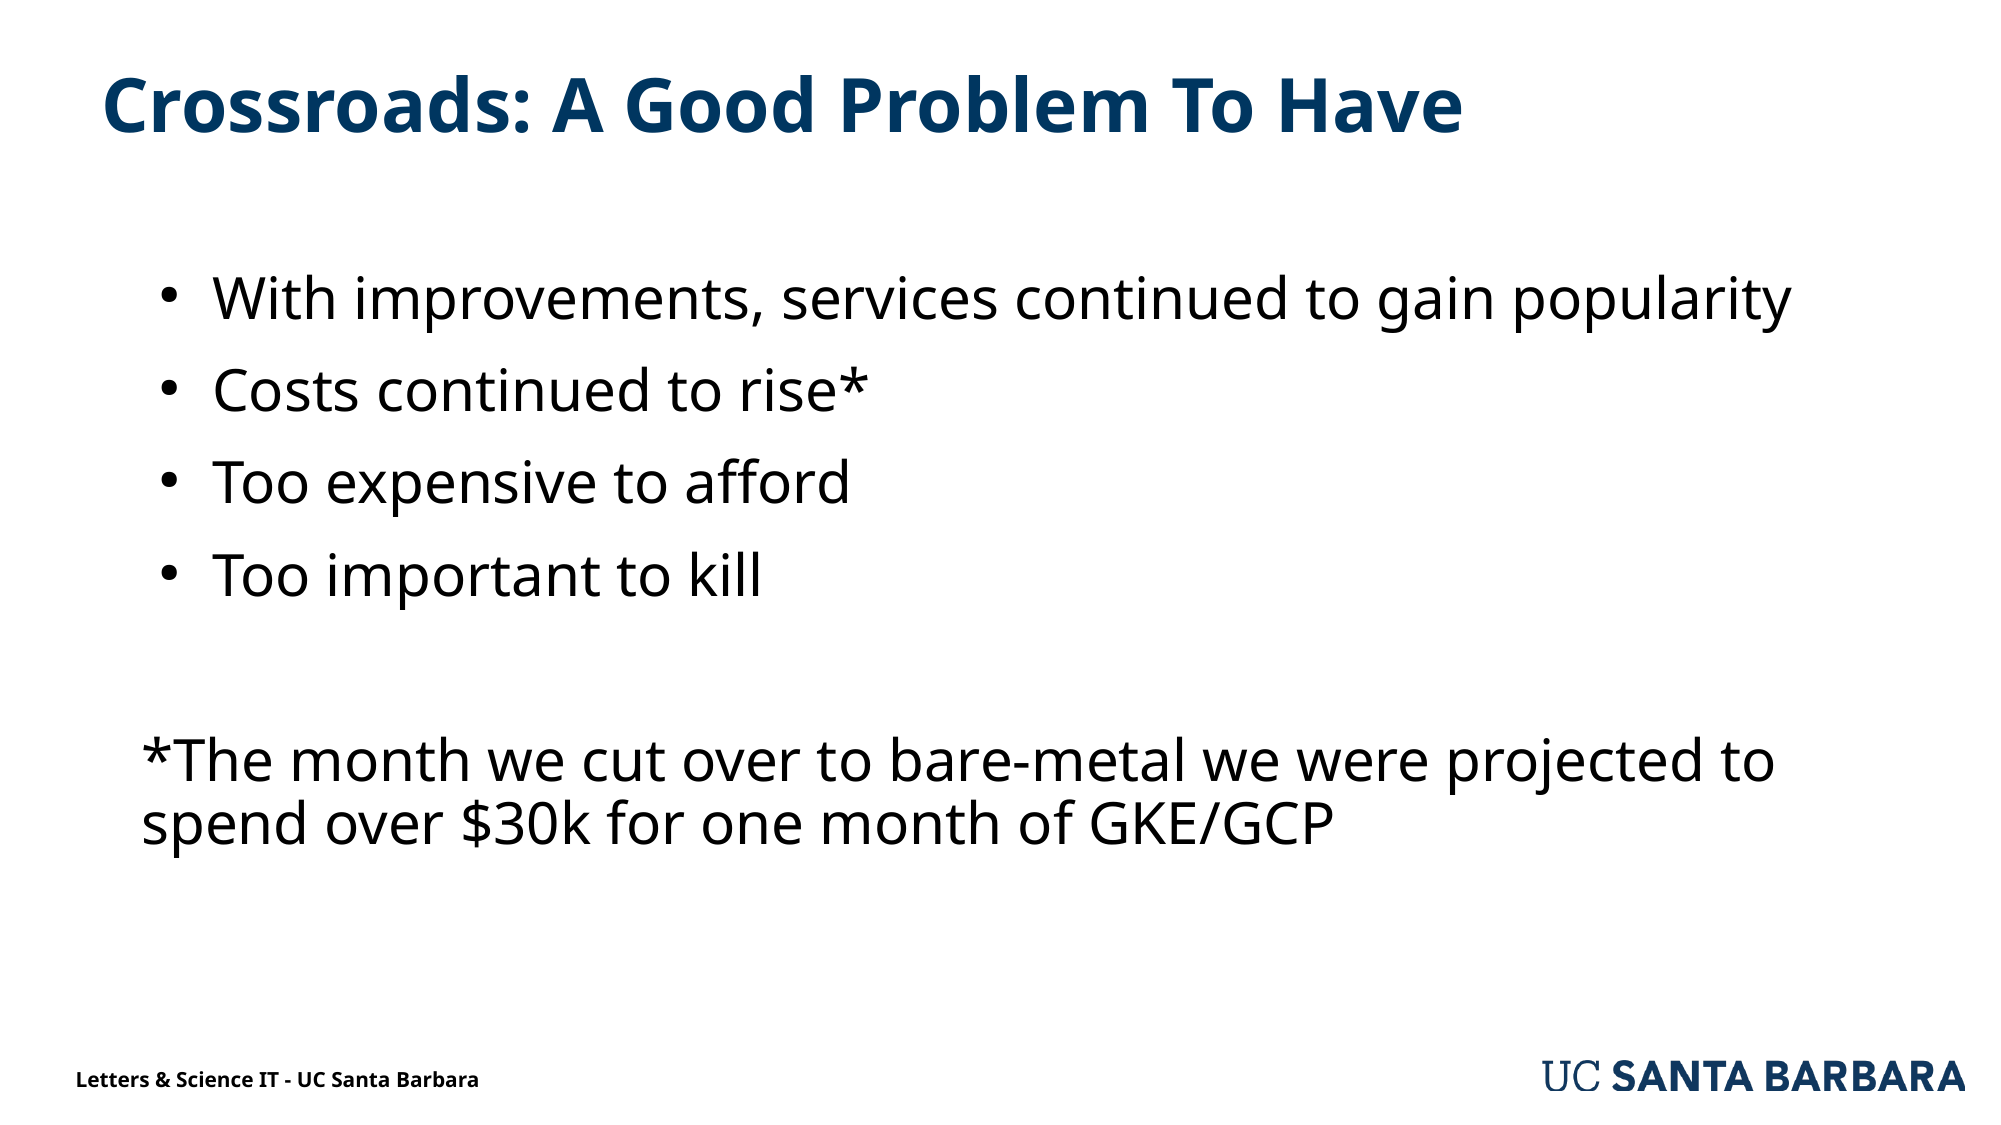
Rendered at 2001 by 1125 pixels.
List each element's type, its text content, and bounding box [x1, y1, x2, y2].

title Crossroads: A Good Problem To Have [86, 59, 1914, 158]
list With improvements, services continued to gain popularity Costs continued to rise* Too expensive to afford Too important to kill *The month we cut over to bare-metal we were projected to spend over $30k for one month of GKE/GCP [126, 261, 1876, 976]
